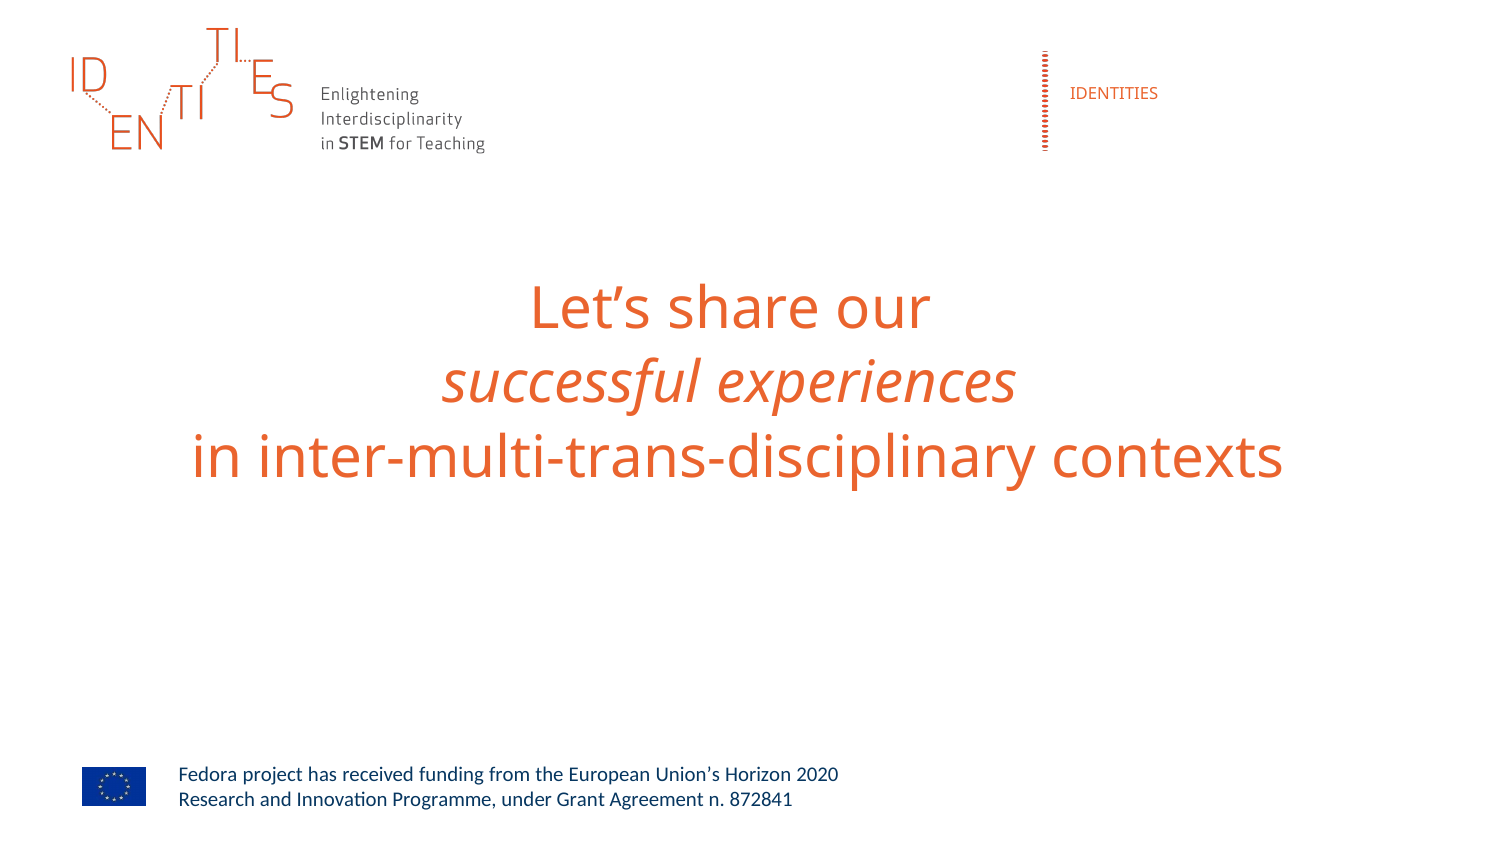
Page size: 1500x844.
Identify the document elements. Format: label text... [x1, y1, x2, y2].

picture [71, 24, 485, 157]
picture [82, 767, 146, 806]
text_box IDENTITIES [1050, 68, 1179, 119]
text_box Fedora project has received funding from the European Union’s Horizon 2020 Research and Innovation Programme, under Grant Agreement n. 872841 [163, 753, 902, 822]
picture [1042, 51, 1051, 151]
list Let’s share our successful experiences in inter-multi-trans-disciplinary contexts [46, 265, 1429, 599]
